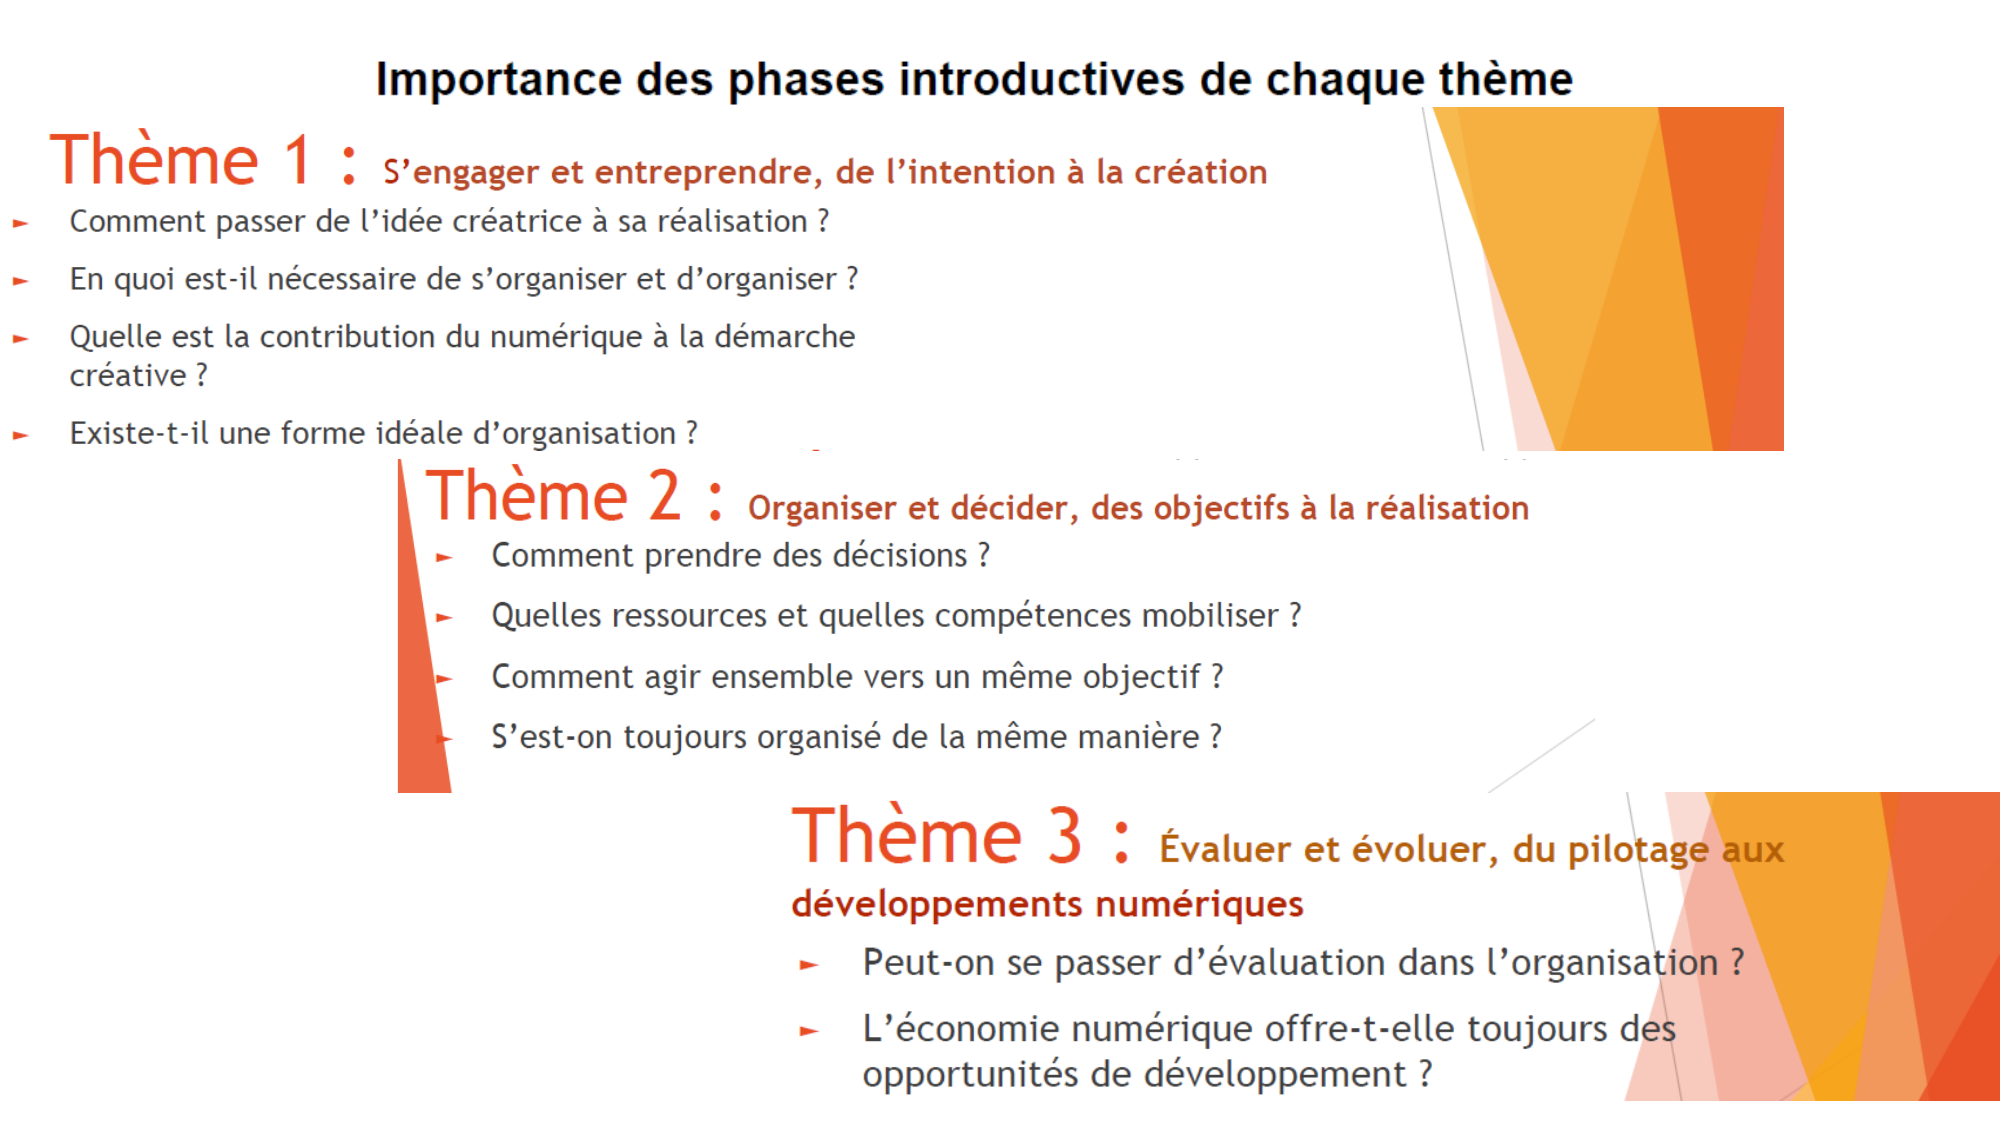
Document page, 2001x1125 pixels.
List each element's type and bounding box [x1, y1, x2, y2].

picture [397, 459, 2000, 1101]
picture [0, 46, 1784, 451]
